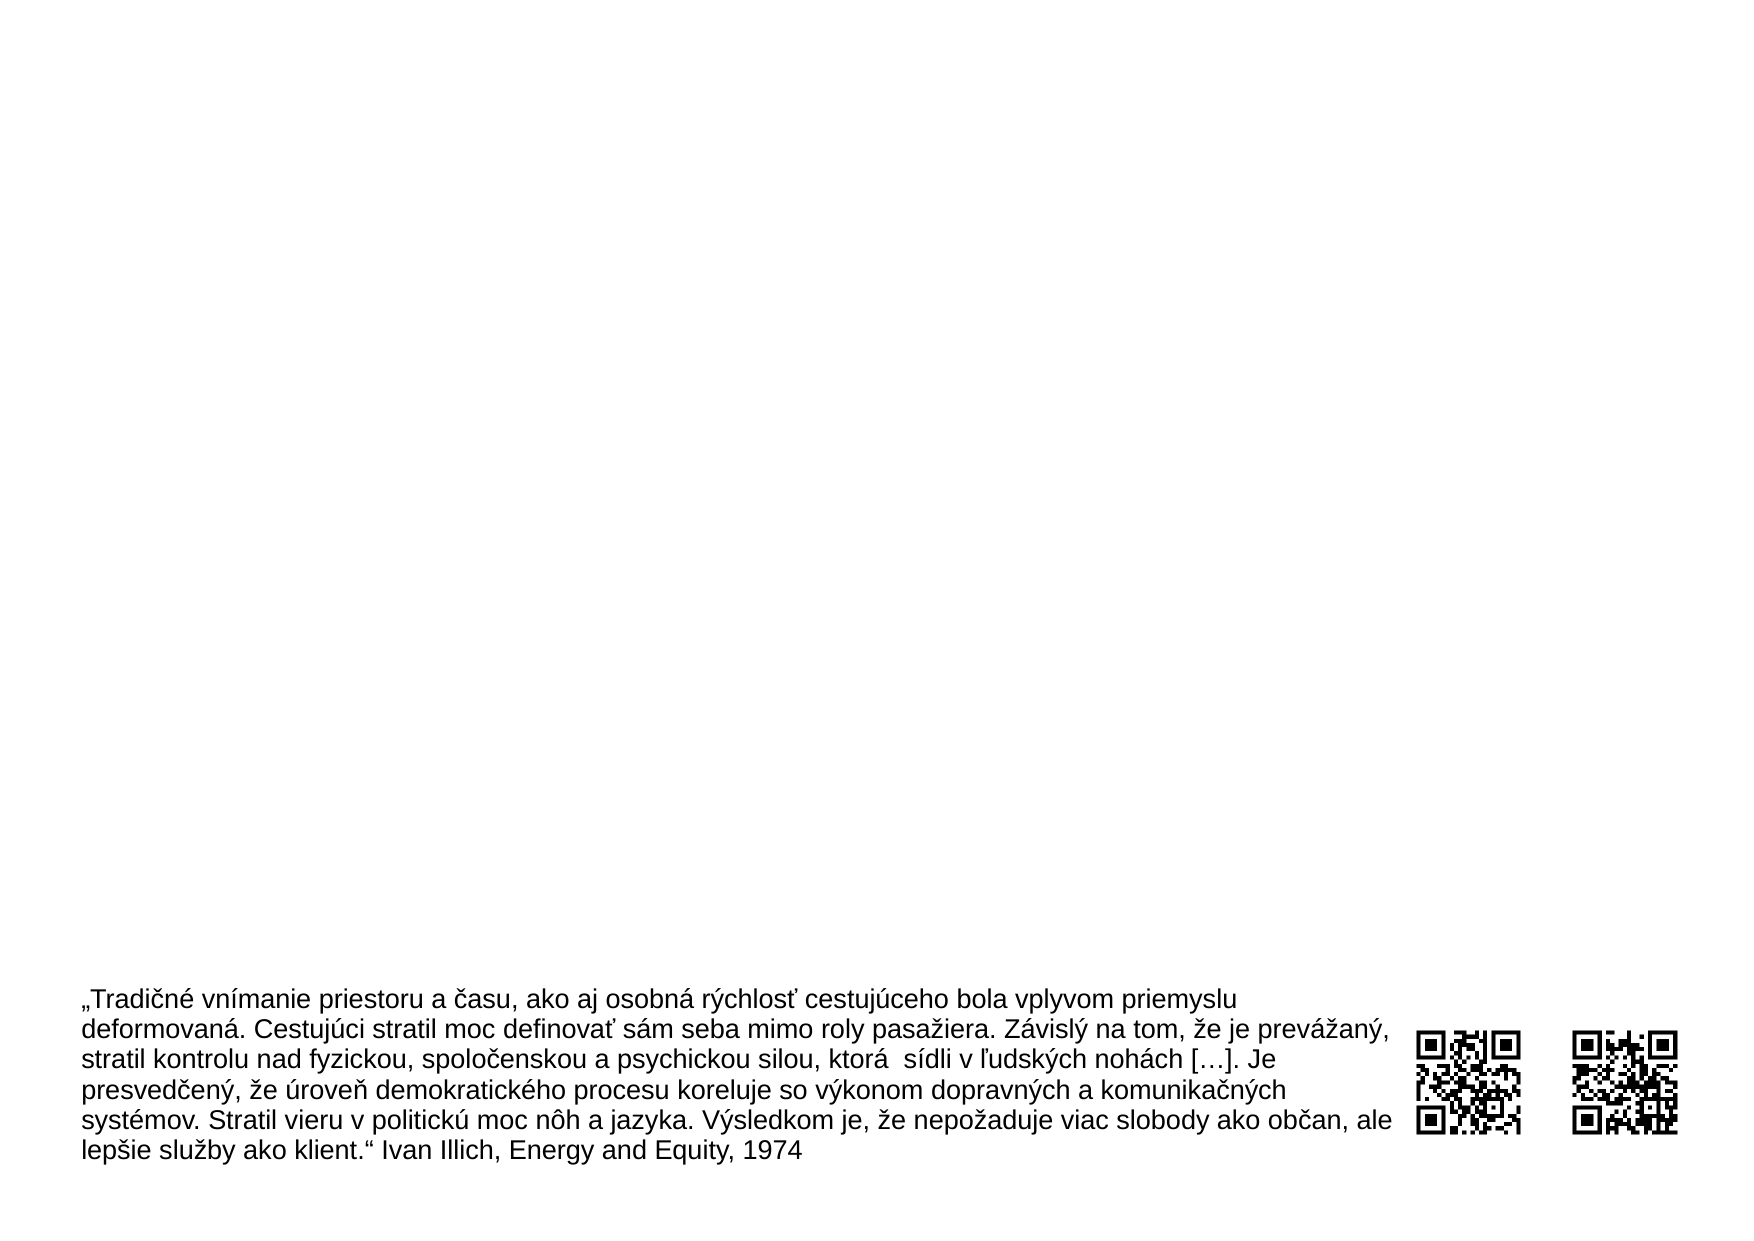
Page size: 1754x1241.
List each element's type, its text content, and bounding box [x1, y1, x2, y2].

picture [1565, 1023, 1685, 1142]
title „Tradičné vnímanie priestoru a času, ako aj osobná rýchlosť cestujúceho bola vplyvom priemyslu deformovaná. Cestujúci stratil moc definovať sám seba mimo roly pasažiera. Závislý na tom, že je prevážaný, stratil kontrolu nad fyzickou, spoločenskou a psychickou silou, ktorá sídli v ľudských nohách […]. Je presvedčený, že úroveň demokratického procesu koreluje so výkonom dopravných a komunikačných systémov. Stratil vieru v politickú moc nôh a jazyka. Výsledkom je, že nepožaduje viac slobody ako občan, ale lepšie služby ako klient.“ Ivan Illich, Energy and Equity, 1974 [81, 862, 1406, 1166]
picture [1409, 1023, 1528, 1142]
